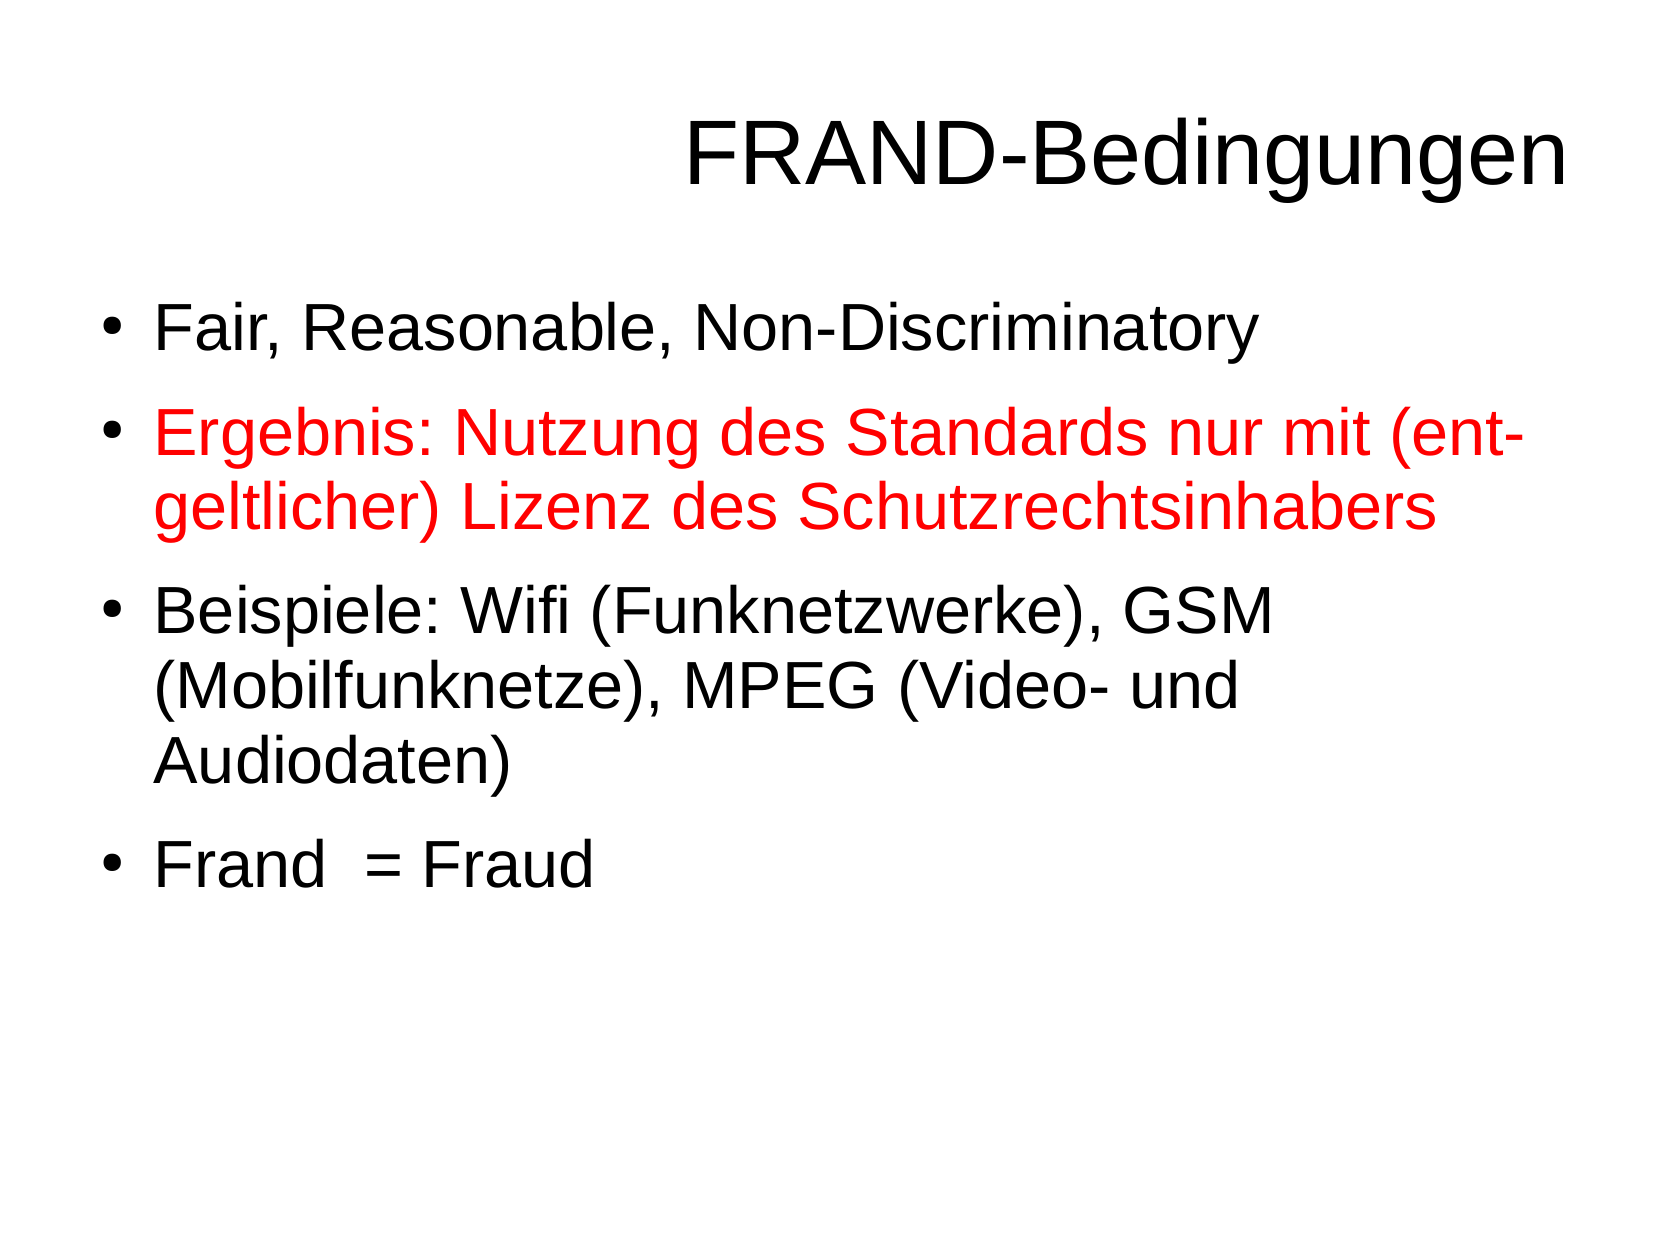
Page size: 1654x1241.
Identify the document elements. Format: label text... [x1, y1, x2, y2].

title FRAND-Bedingungen [82, 56, 1571, 250]
list Fair, Reasonable, Non-Discriminatory Ergebnis: Nutzung des Standards nur mit (ent-geltlicher) Lizenz des Schutzrechtsinhabers Beispiele: Wifi (Funknetzwerke), GSM (Mobilfunknetze), MPEG (Video- und Audiodaten) Frand = Fraud [82, 290, 1571, 1094]
